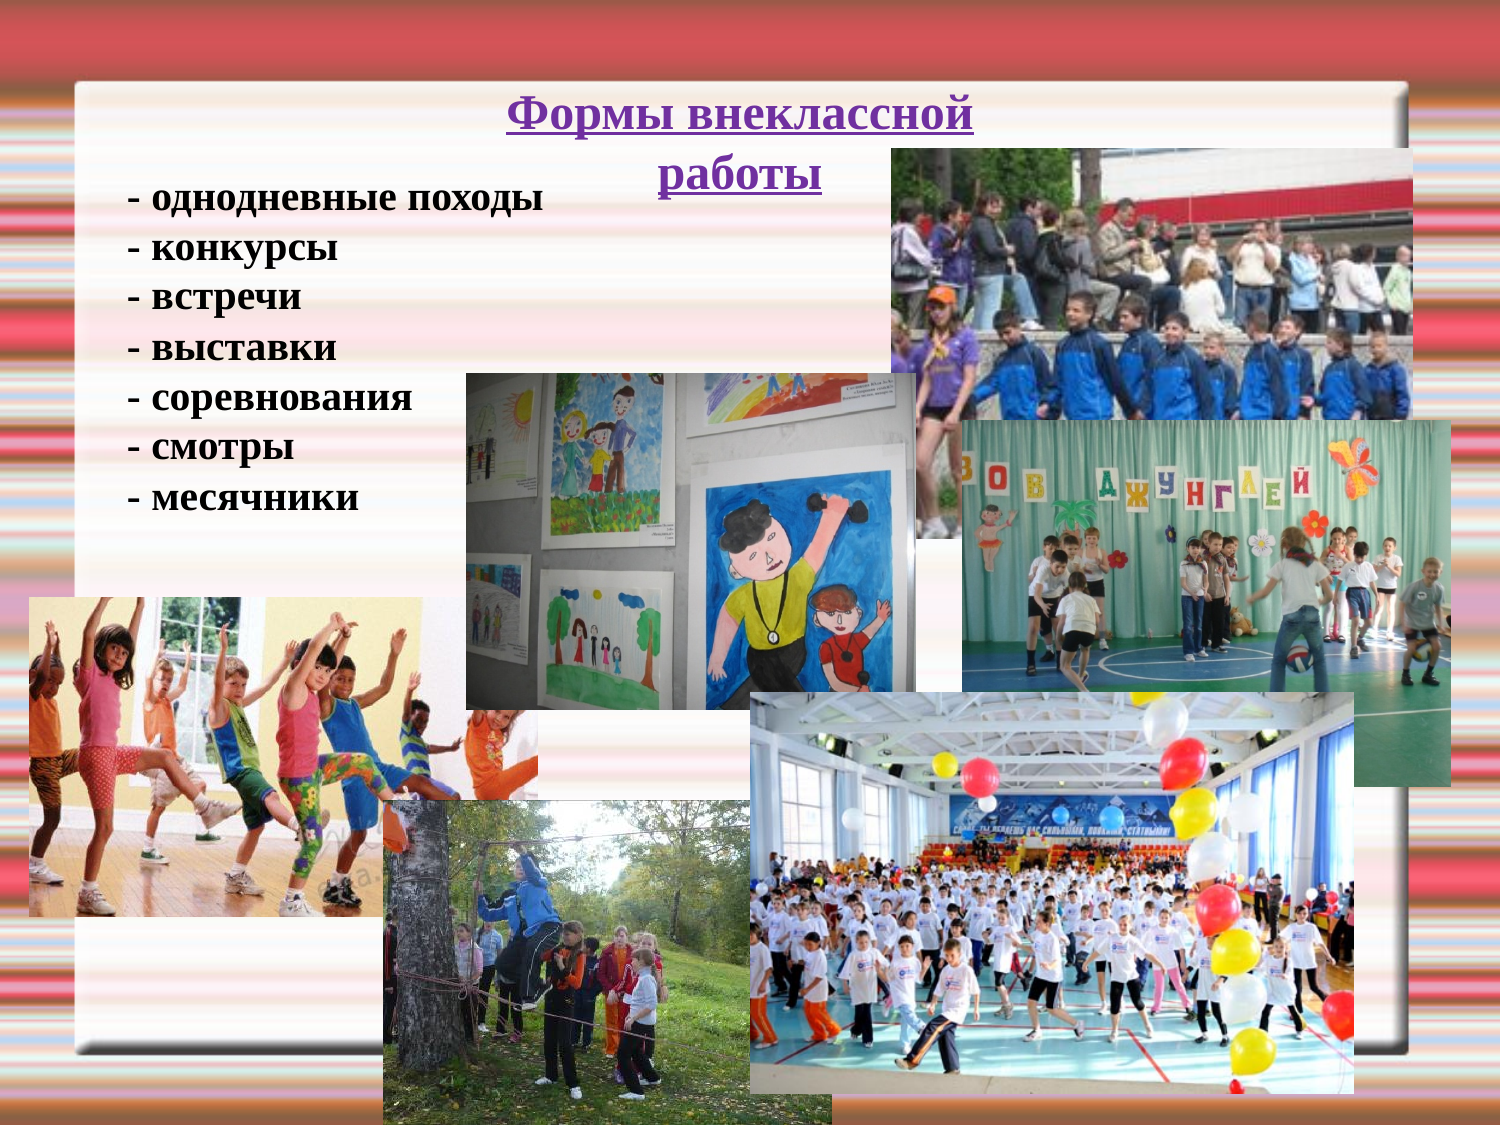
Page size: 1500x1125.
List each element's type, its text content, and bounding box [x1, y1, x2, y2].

text_box - однодневные походы - конкурсы - встречи - выставки - соревнования - смотры - месячники [112, 160, 891, 526]
text_box Формы внеклассной работы [446, 71, 1034, 160]
picture [0, 0, 1500, 1125]
